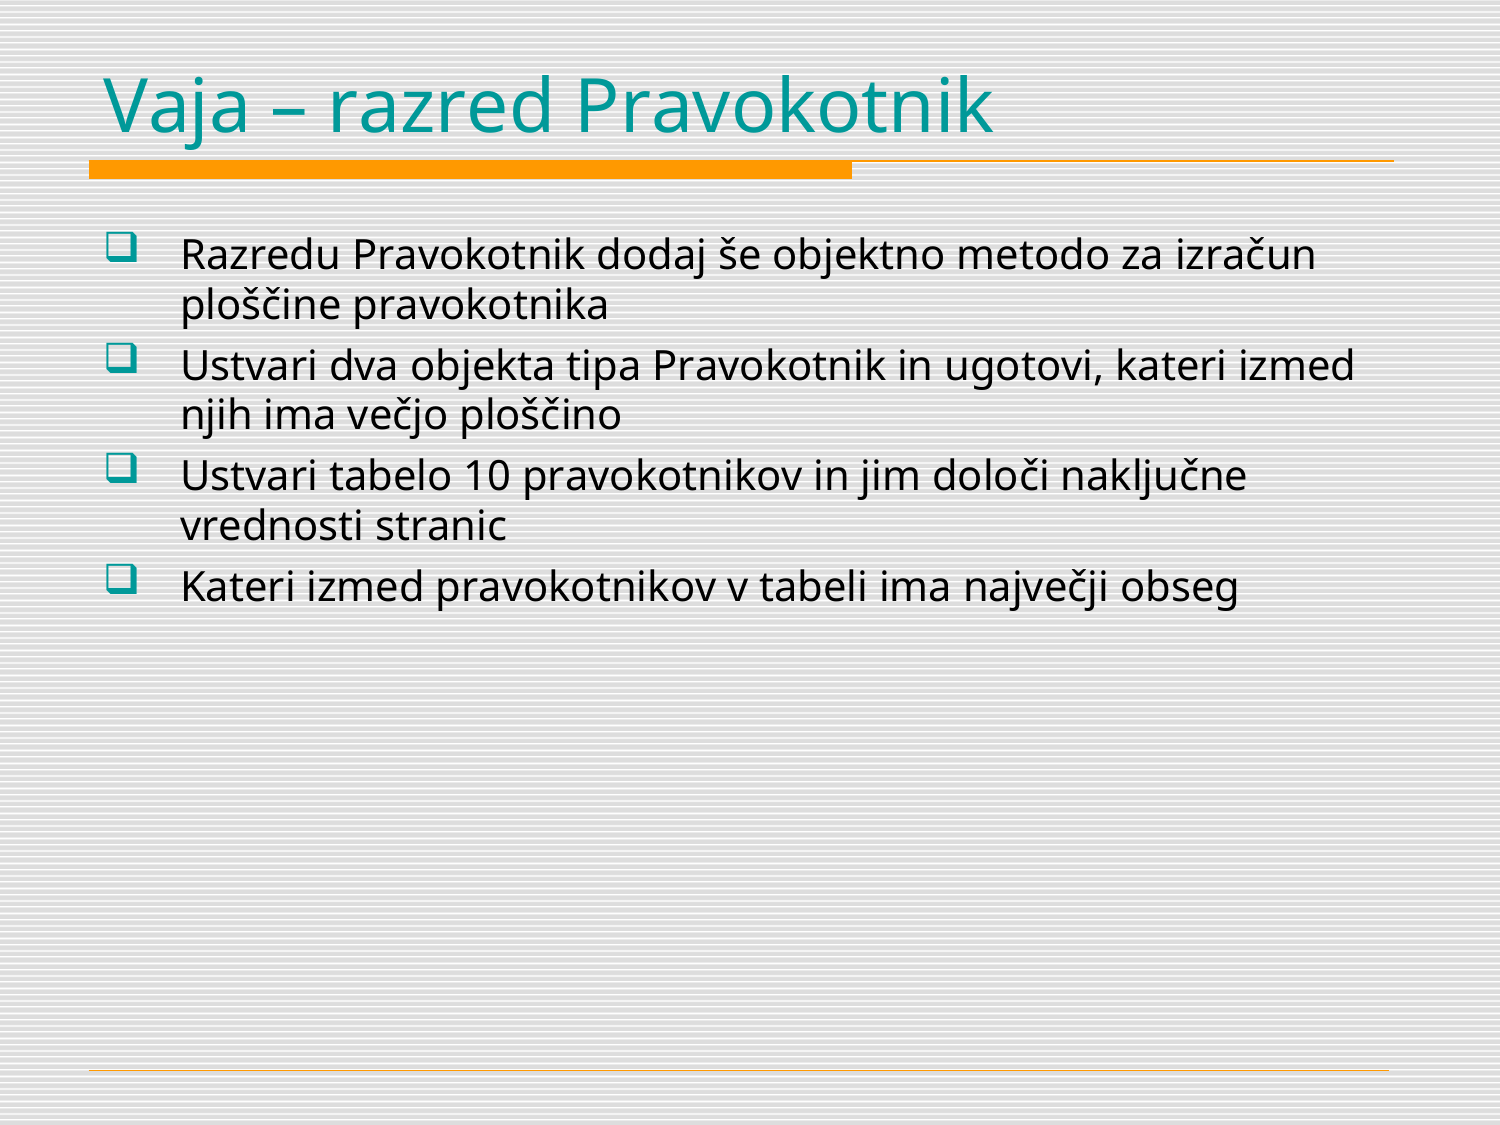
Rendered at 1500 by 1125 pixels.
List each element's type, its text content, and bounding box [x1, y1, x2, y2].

list Razredu Pravokotnik dodaj še objektno metodo za izračun ploščine pravokotnika Ustvari dva objekta tipa Pravokotnik in ugotovi, kateri izmed njih ima večjo ploščino Ustvari tabelo 10 pravokotnikov in jim določi naključne vrednosti stranic Kateri izmed pravokotnikov v tabeli ima največji obseg [88, 220, 1401, 1059]
picture [0, 0, 1500, 1125]
title Vaja – razred Pravokotnik [88, 42, 1401, 155]
